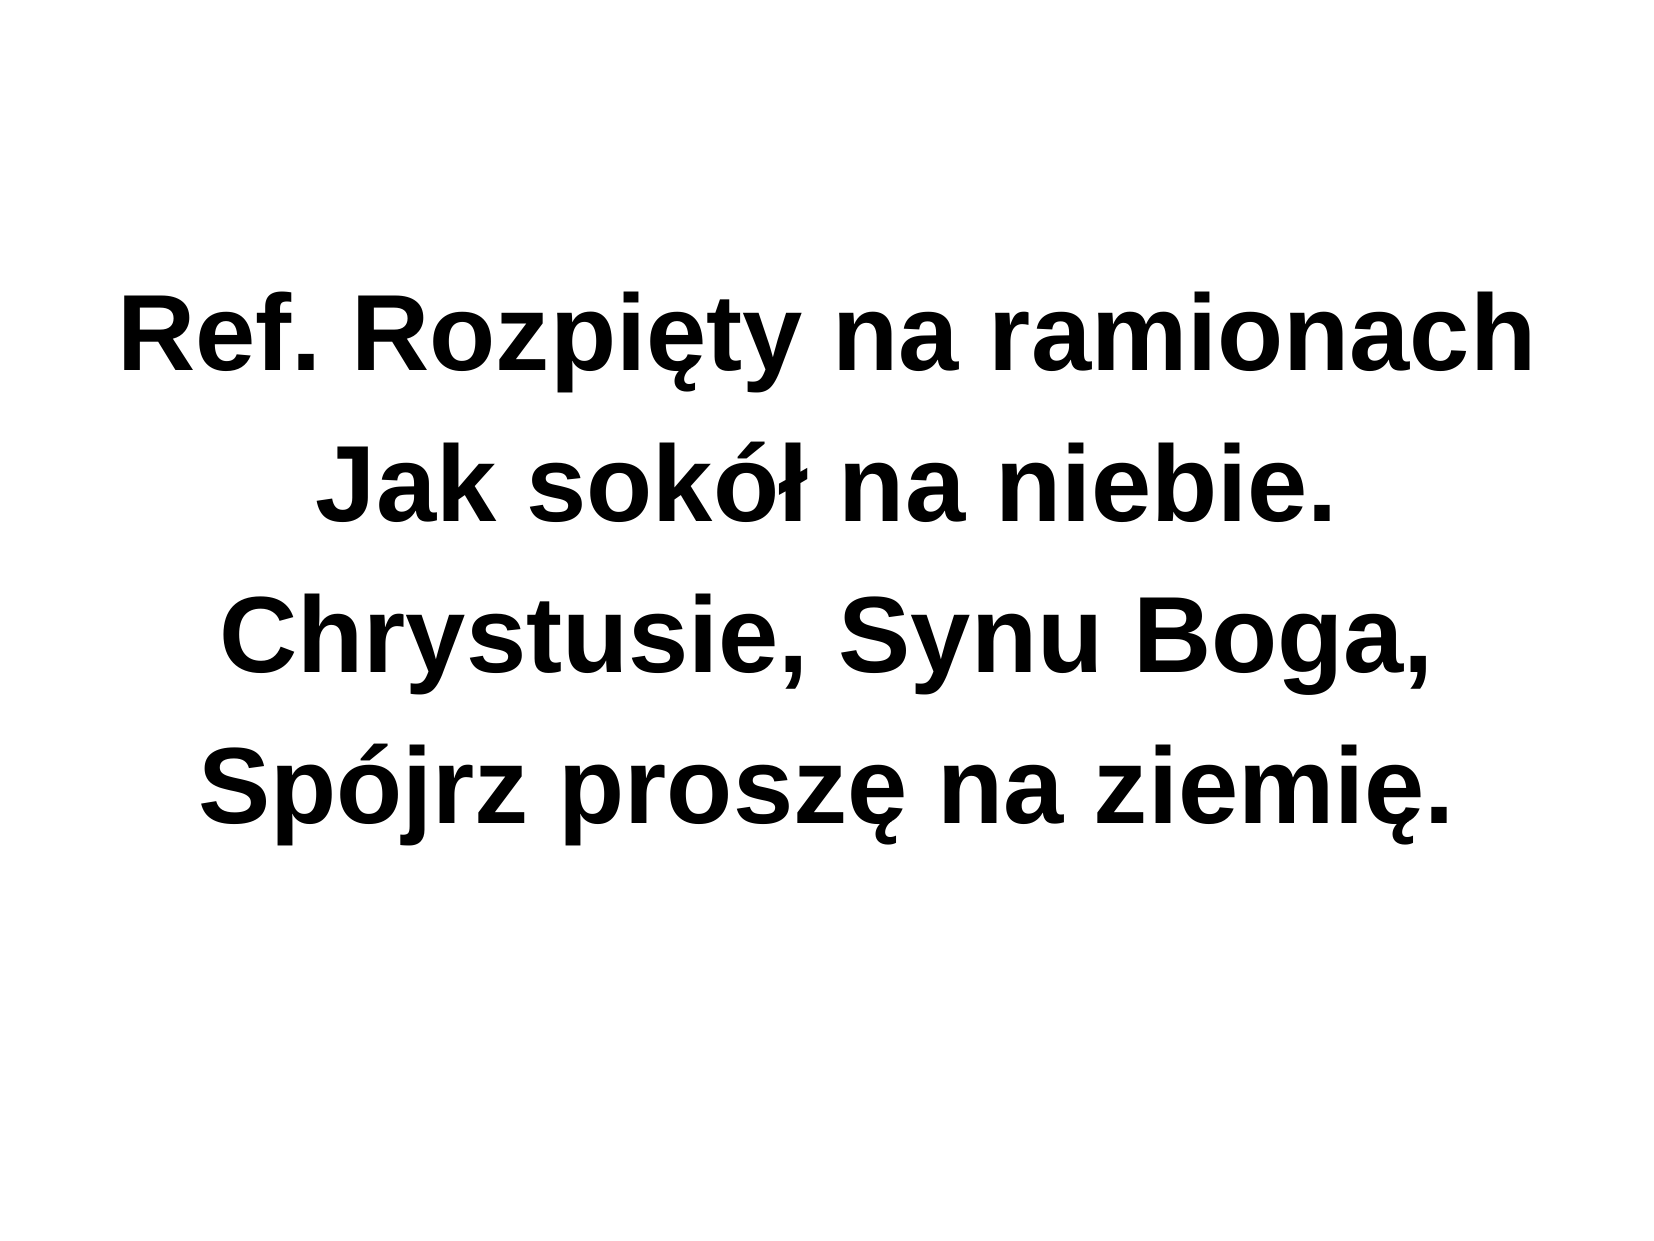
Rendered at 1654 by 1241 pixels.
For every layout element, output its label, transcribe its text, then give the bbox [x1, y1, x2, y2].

subtitle Ref. Rozpięty na ramionach Jak sokół na niebie. Chrystusie, Synu Boga, Spójrz proszę na ziemię. [0, 0, 1654, 1241]
